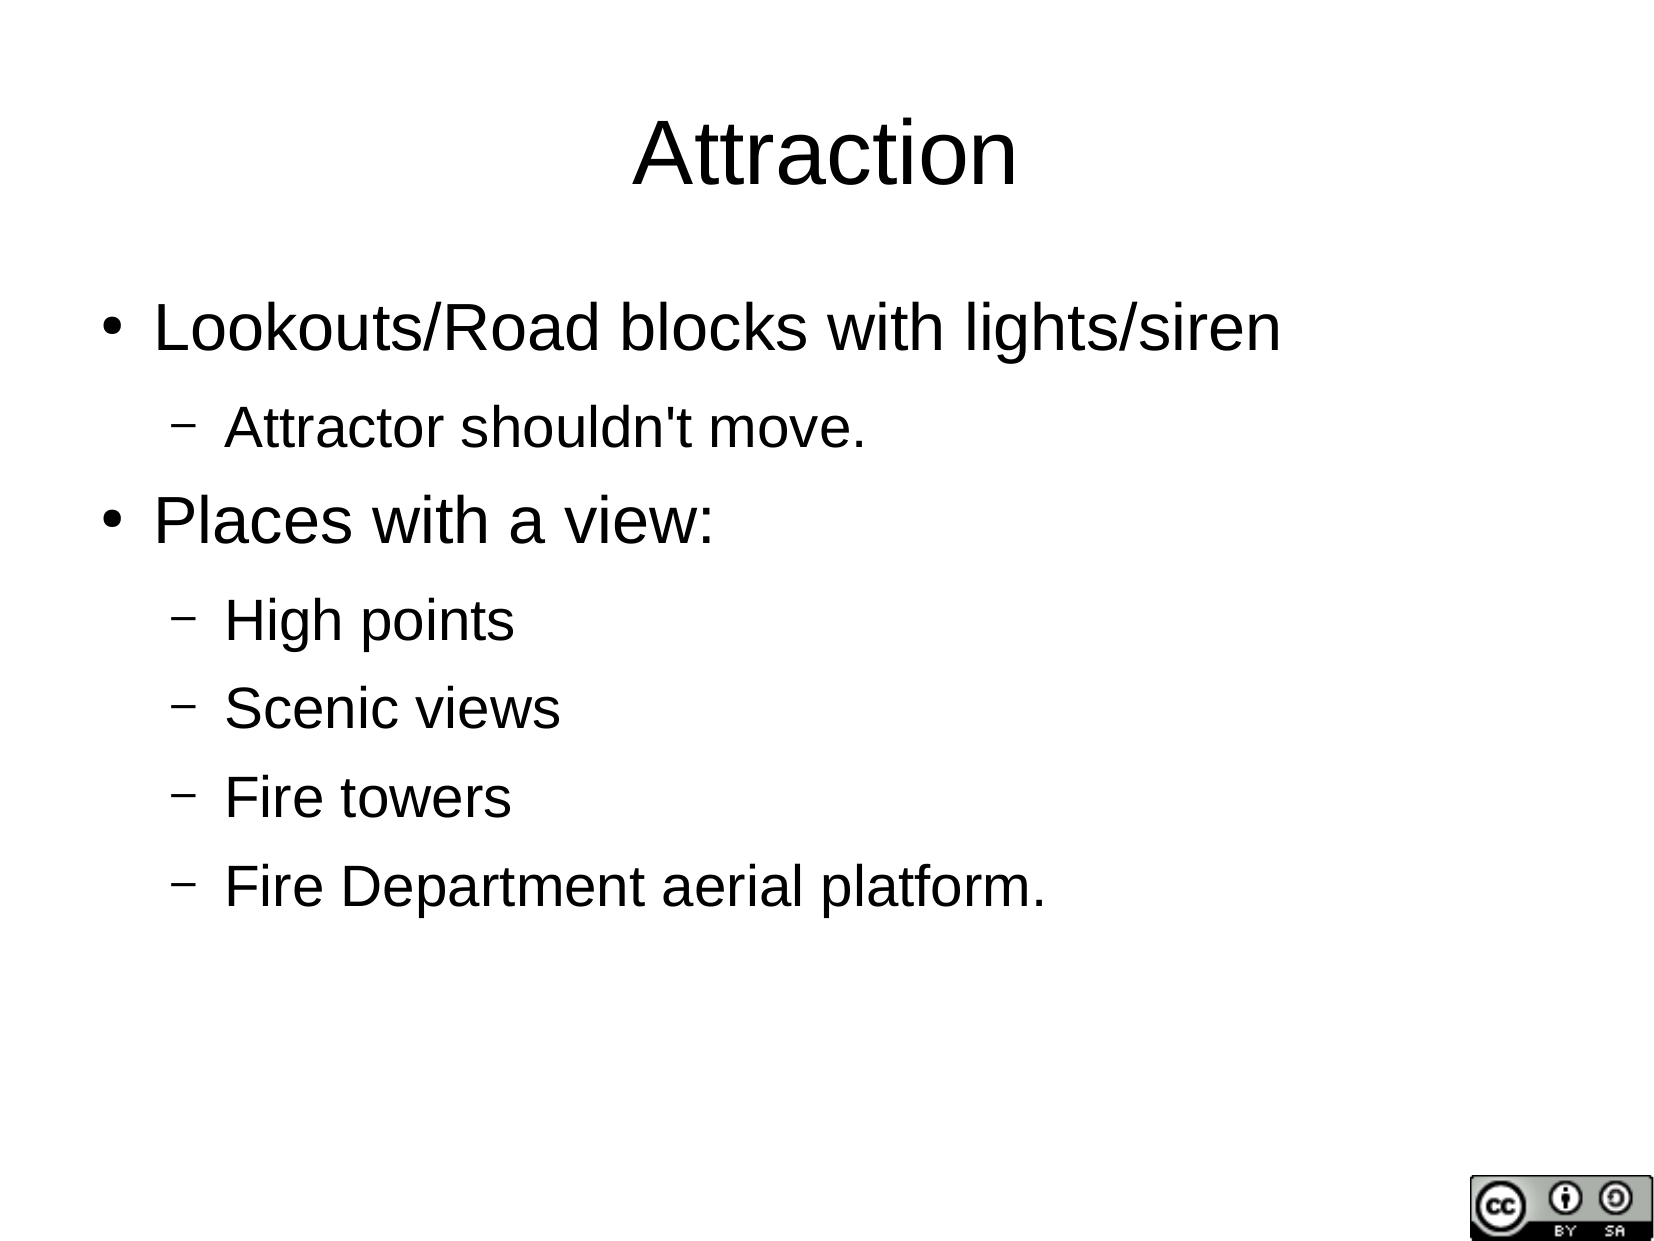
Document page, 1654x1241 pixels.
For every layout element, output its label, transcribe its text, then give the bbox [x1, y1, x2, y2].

title Attraction [82, 49, 1571, 257]
list Lookouts/Road blocks with lights/siren Attractor shouldn't move. Places with a view: High points Scenic views Fire towers Fire Department aerial platform. [82, 290, 1571, 1010]
picture [1470, 1175, 1654, 1241]
